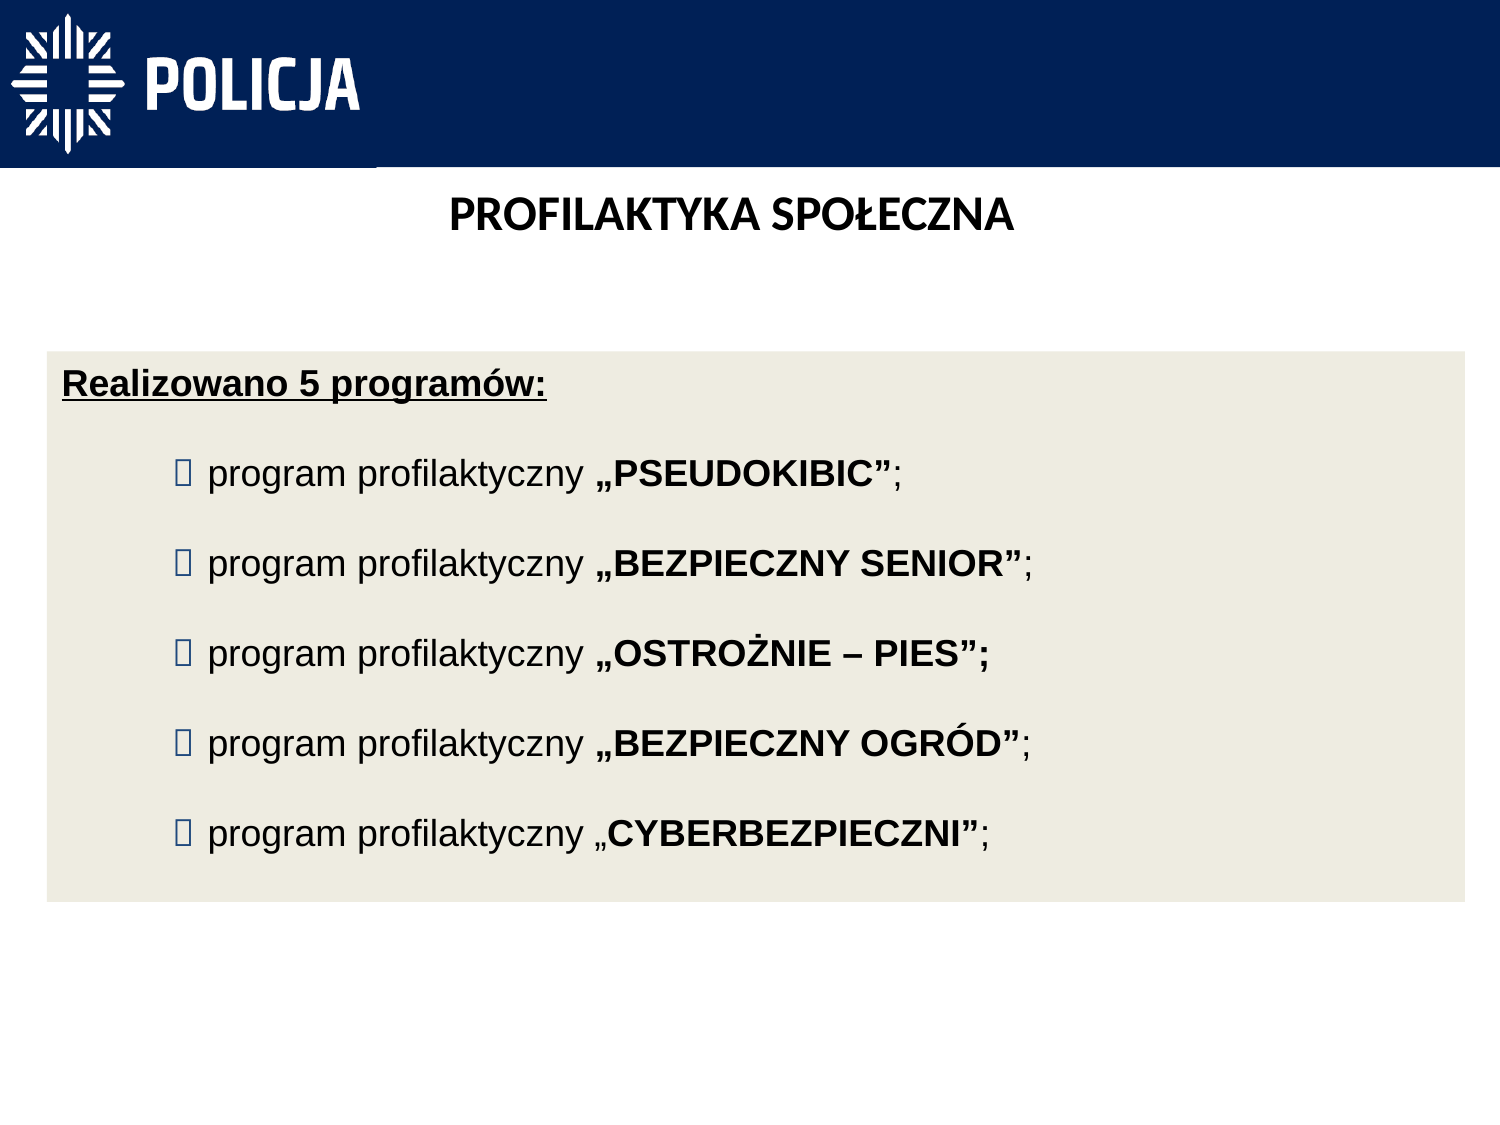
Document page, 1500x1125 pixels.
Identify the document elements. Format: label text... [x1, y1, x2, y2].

text_box Realizowano 5 programów: program profilaktyczny „PSEUDOKIBIC”; program profilaktyczny „BEZPIECZNY SENIOR”; program profilaktyczny „OSTROŻNIE – PIES”; program profilaktyczny „BEZPIECZNY OGRÓD”; program profilaktyczny „CYBERBEZPIECZNI”; [46, 351, 1465, 902]
text_box [360, 0, 1500, 168]
text_box PROFILAKTYKA SPOŁECZNA [53, 172, 1412, 249]
picture [0, 0, 360, 168]
